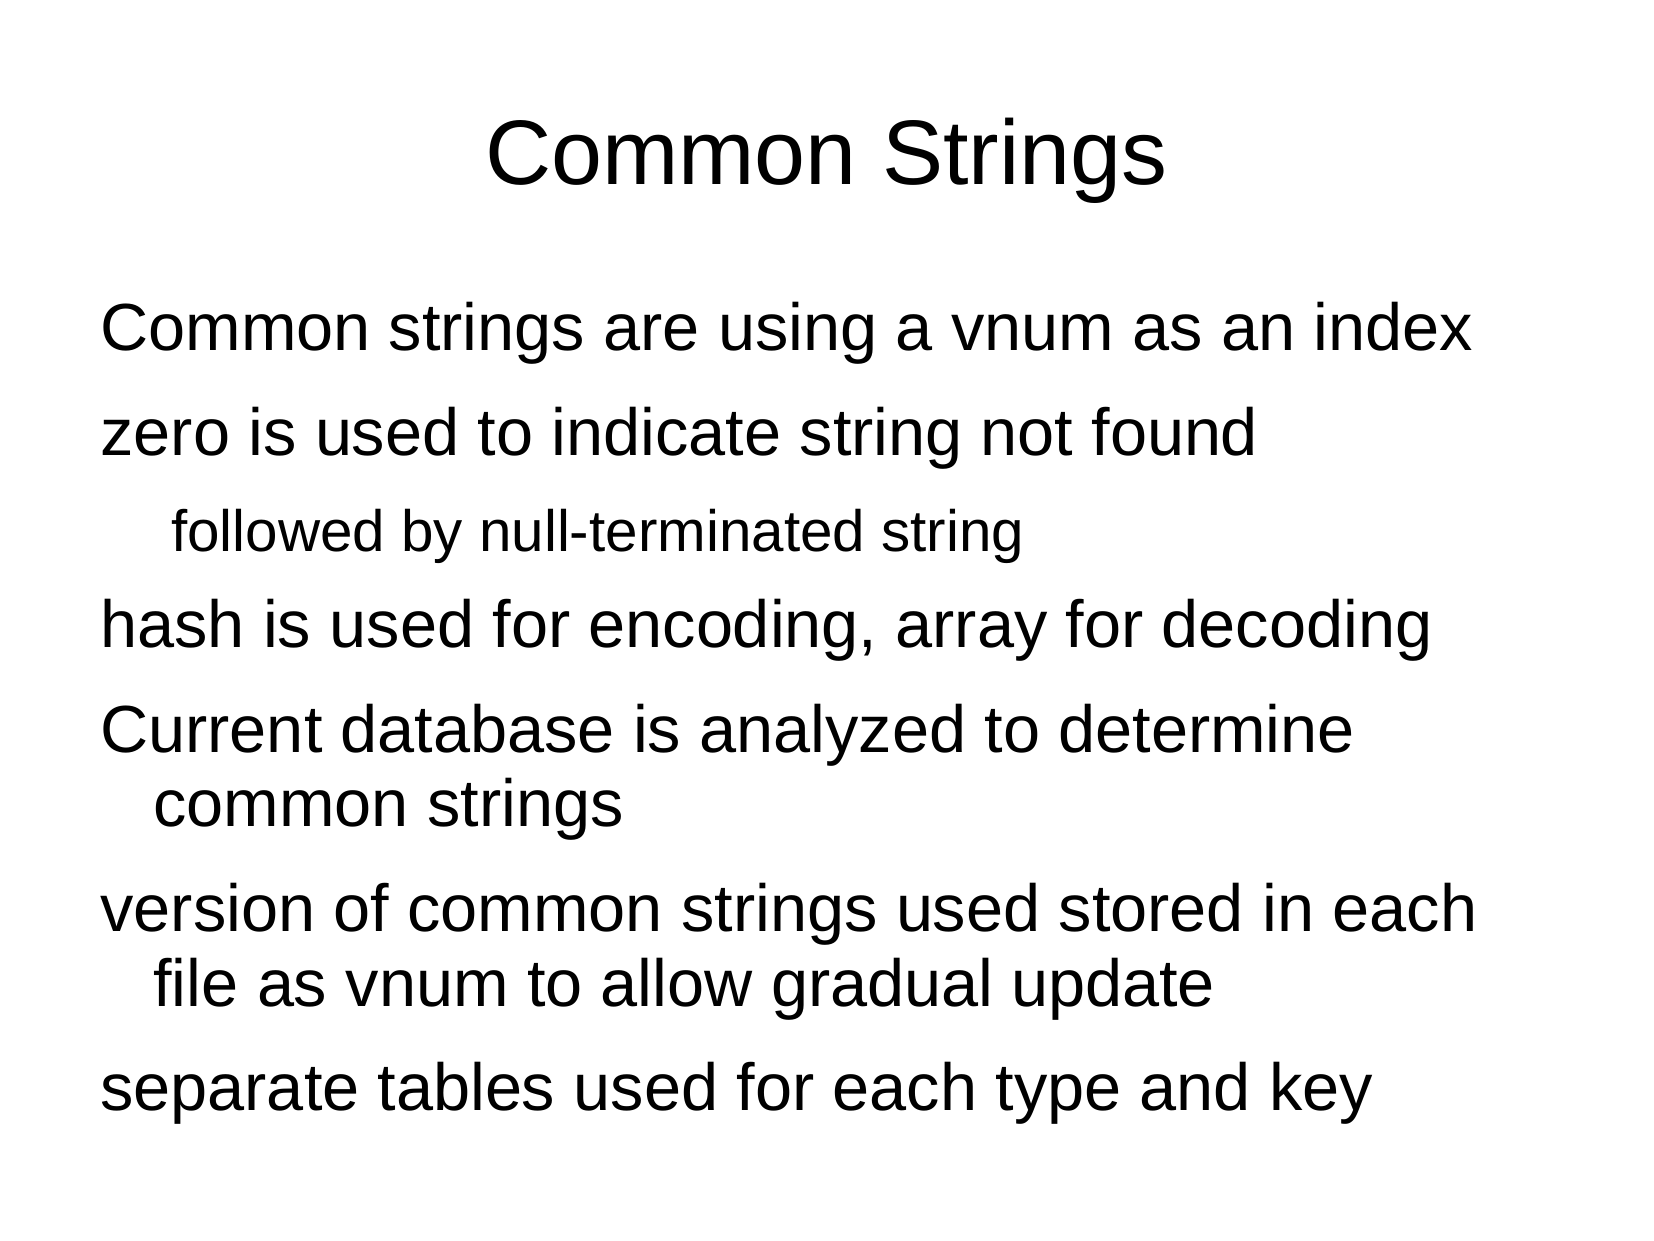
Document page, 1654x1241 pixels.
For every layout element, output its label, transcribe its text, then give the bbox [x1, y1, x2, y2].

title Common Strings [82, 49, 1571, 257]
list Common strings are using a vnum as an index zero is used to indicate string not found followed by null-terminated string hash is used for encoding, array for decoding Current database is analyzed to determine common strings version of common strings used stored in each file as vnum to allow gradual update separate tables used for each type and key [82, 290, 1571, 1109]
